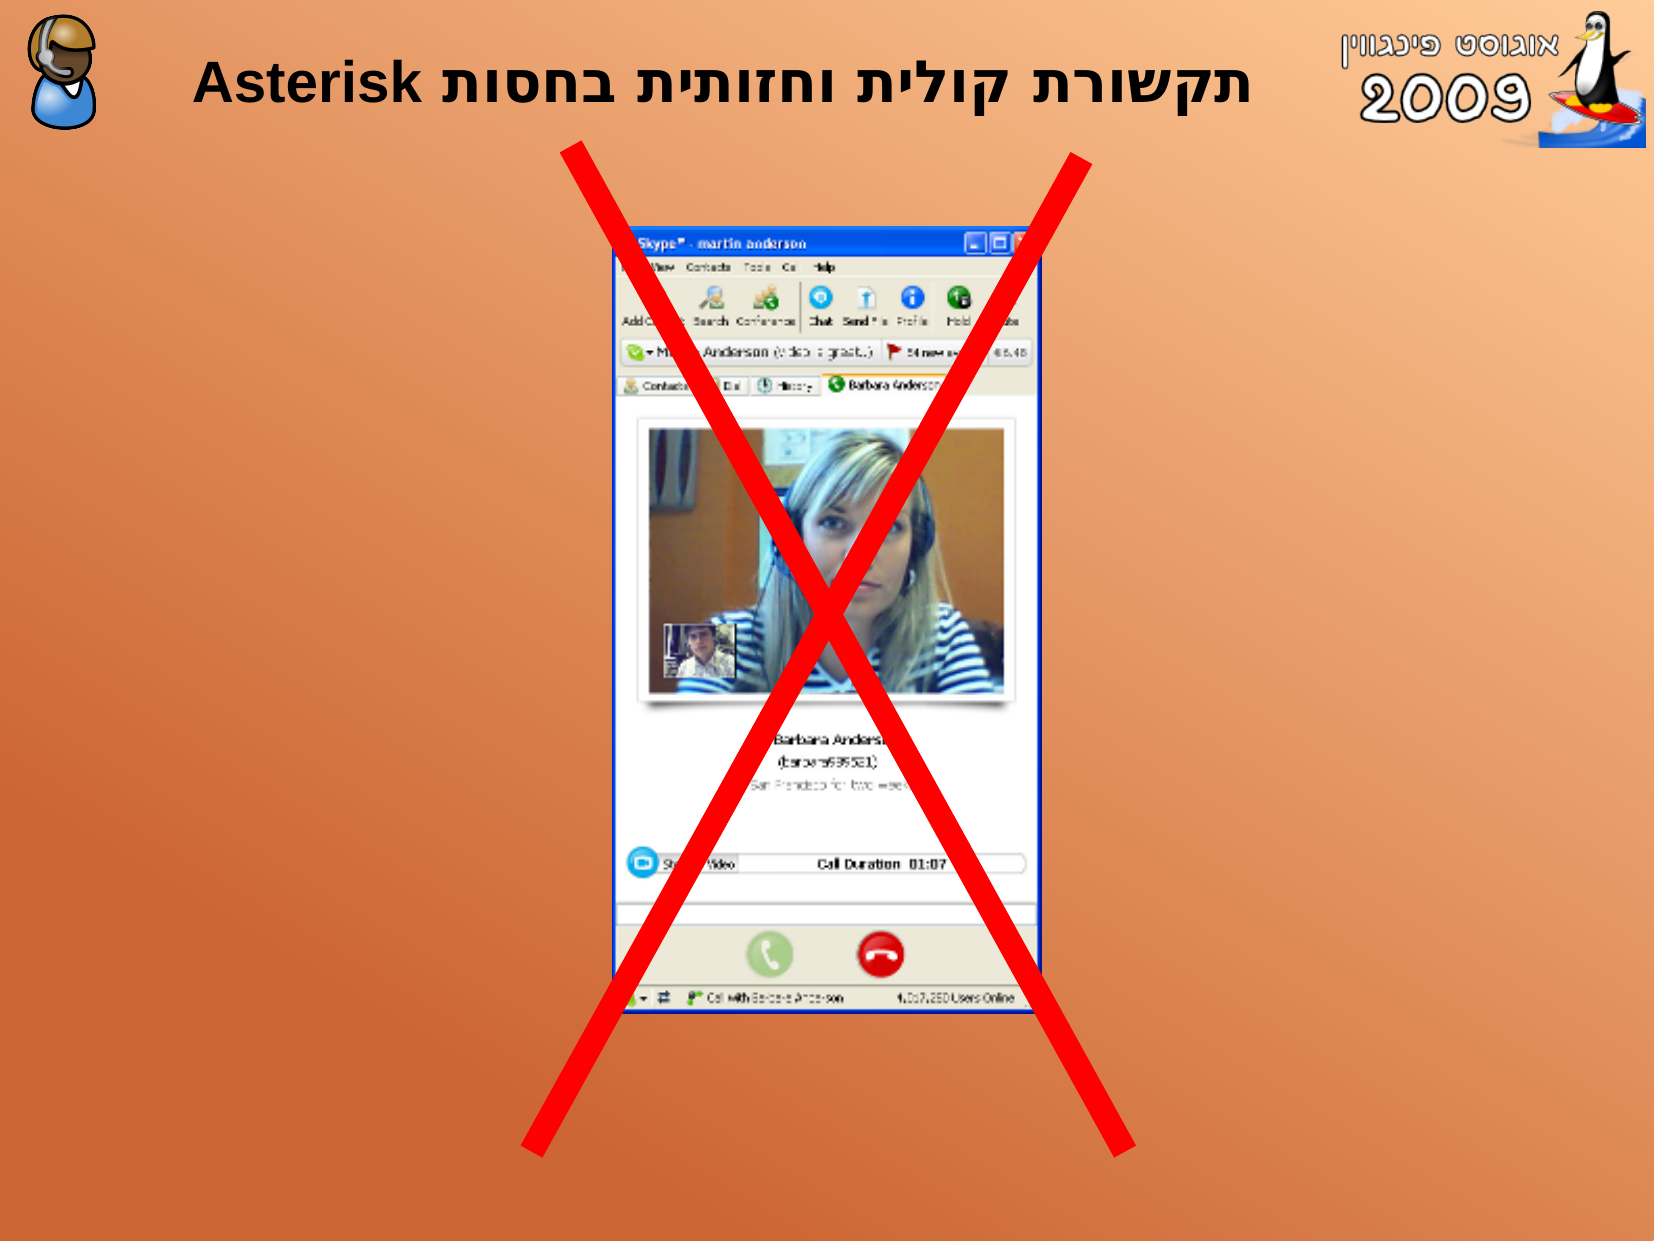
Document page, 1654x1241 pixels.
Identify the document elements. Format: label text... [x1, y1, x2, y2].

text_box תקשורת קולית וחזותית בחסות Asterisk [118, 41, 1329, 124]
picture [1327, 11, 1646, 148]
picture [623, 642, 1034, 1014]
picture [844, 257, 1042, 973]
picture [2, 11, 122, 131]
picture [630, 226, 1028, 587]
picture [612, 250, 814, 978]
